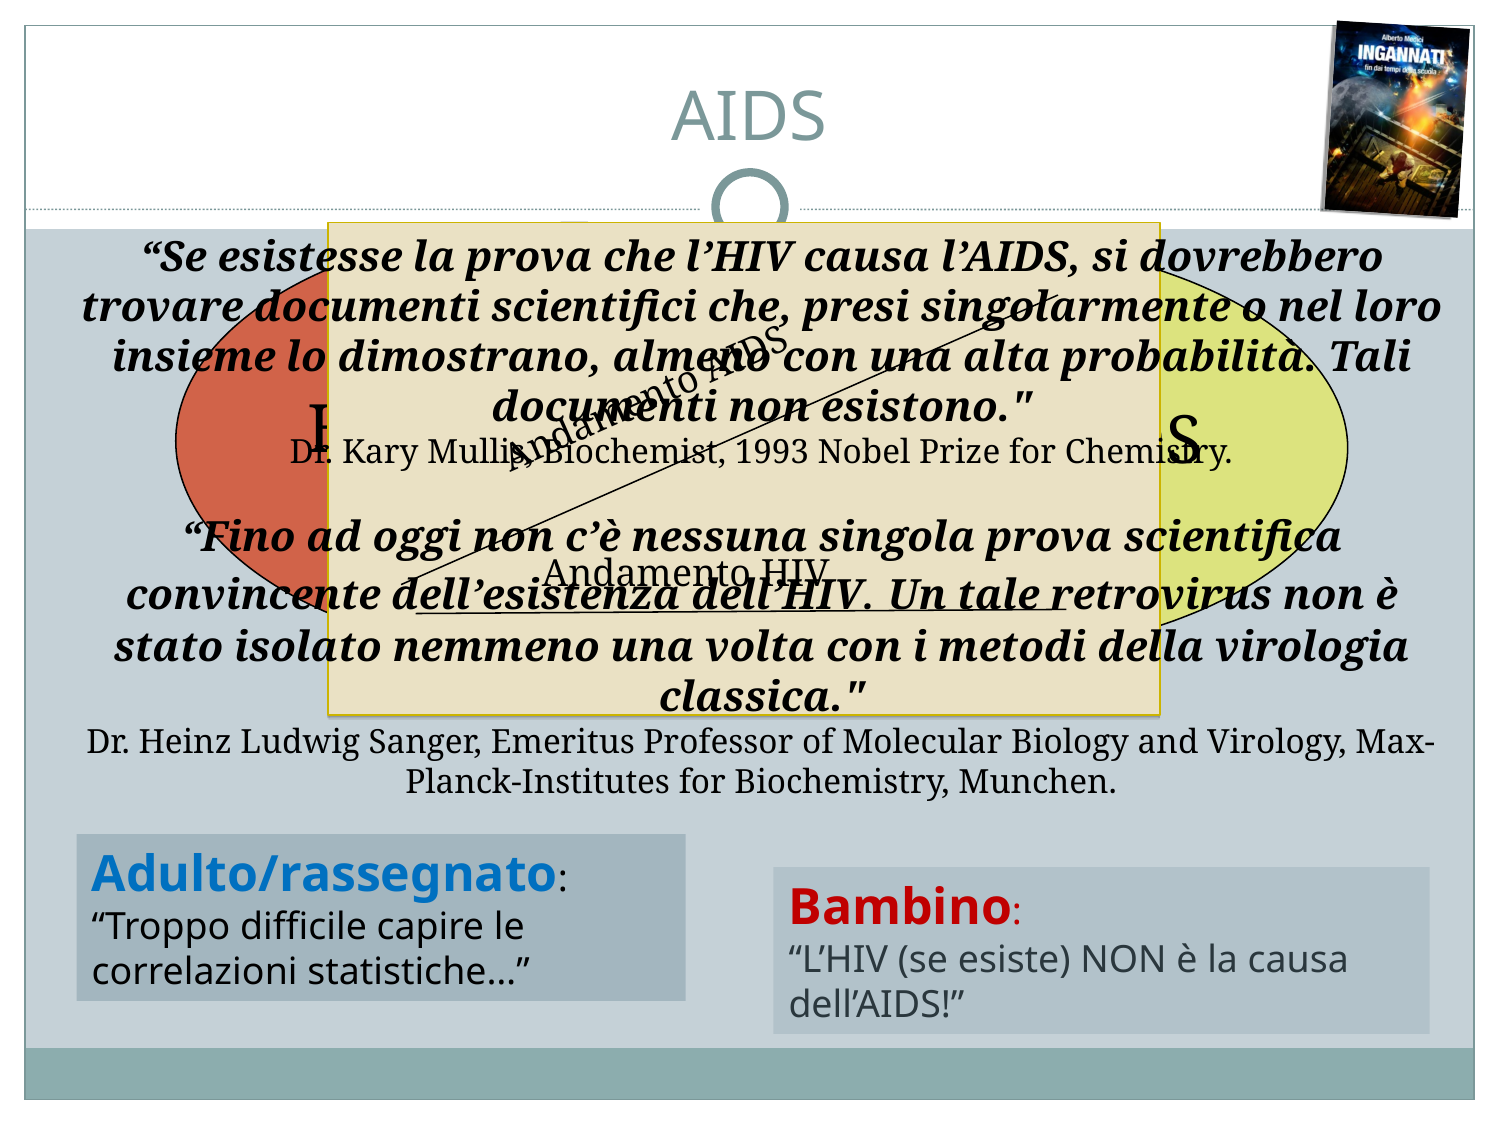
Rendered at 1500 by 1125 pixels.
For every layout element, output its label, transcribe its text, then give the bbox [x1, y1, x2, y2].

title AIDS [49, 37, 1330, 162]
text_box “Se esistesse la prova che l’HIV causa l’AIDS, si dovrebbero trovare documenti scientifici che, presi singolarmente o nel loro insieme lo dimostrano, almeno con una alta probabilità. Tali documenti non esistono." Dr. Kary Mullis, Biochemist, 1993 Nobel Prize for Chemistry. “Fino ad oggi non c’è nessuna singola prova scientifica convincente dell’esistenza dell’HIV. Un tale retrovirus non è stato isolato nemmeno una volta con i metodi della virologia classica." Dr. Heinz Ludwig Sanger, Emeritus Professor of Molecular Biology and Virology, Max-Planck-Institutes for Biochemistry, Munchen. [58, 222, 1465, 859]
text_box Adulto/rassegnato: “Troppo difficile capire le correlazioni statistiche…” [76, 859, 686, 1001]
picture [1324, 20, 1470, 219]
text_box Bambino: “L’HIV (se esiste) NON è la causa dell’AIDS!” [773, 867, 1430, 1034]
